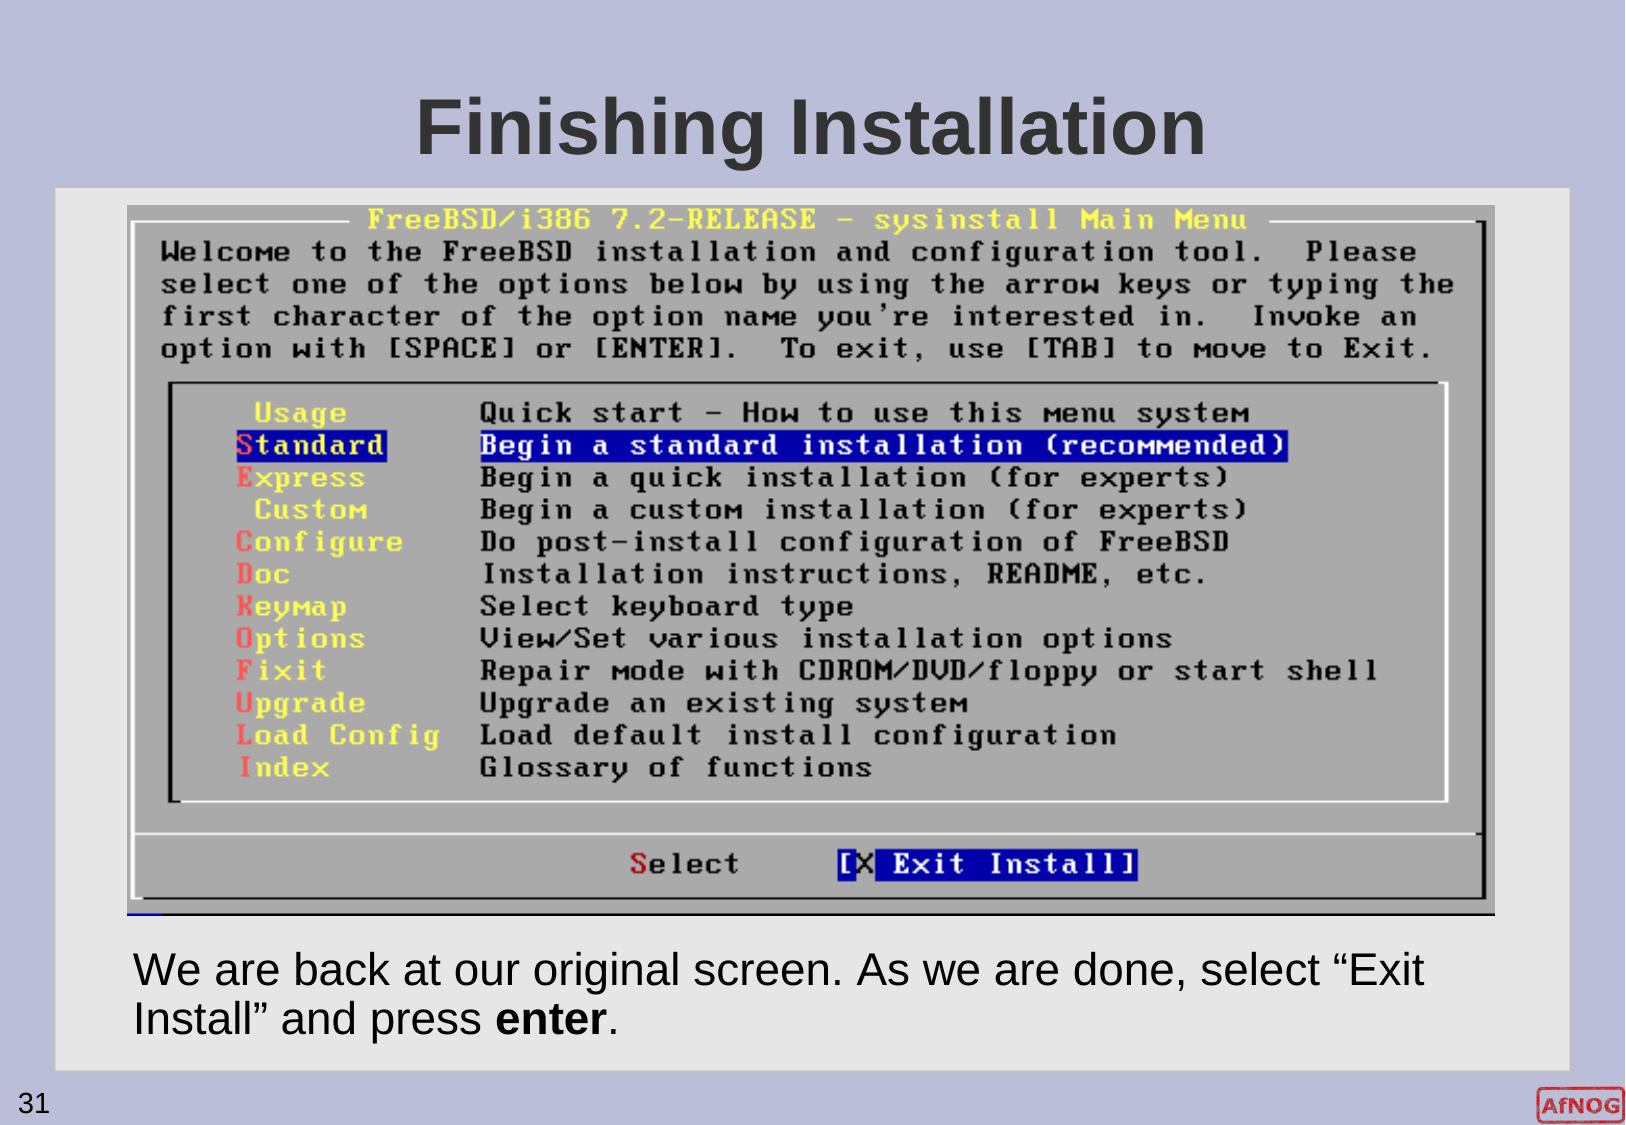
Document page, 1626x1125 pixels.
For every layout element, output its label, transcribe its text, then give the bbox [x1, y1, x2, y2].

title Finishing Installation [54, 44, 1571, 215]
text_box We are back at our original screen. As we are done, select “Exit Install” and press enter. [118, 938, 1506, 1055]
picture [1535, 1085, 1626, 1125]
picture [127, 205, 1495, 916]
